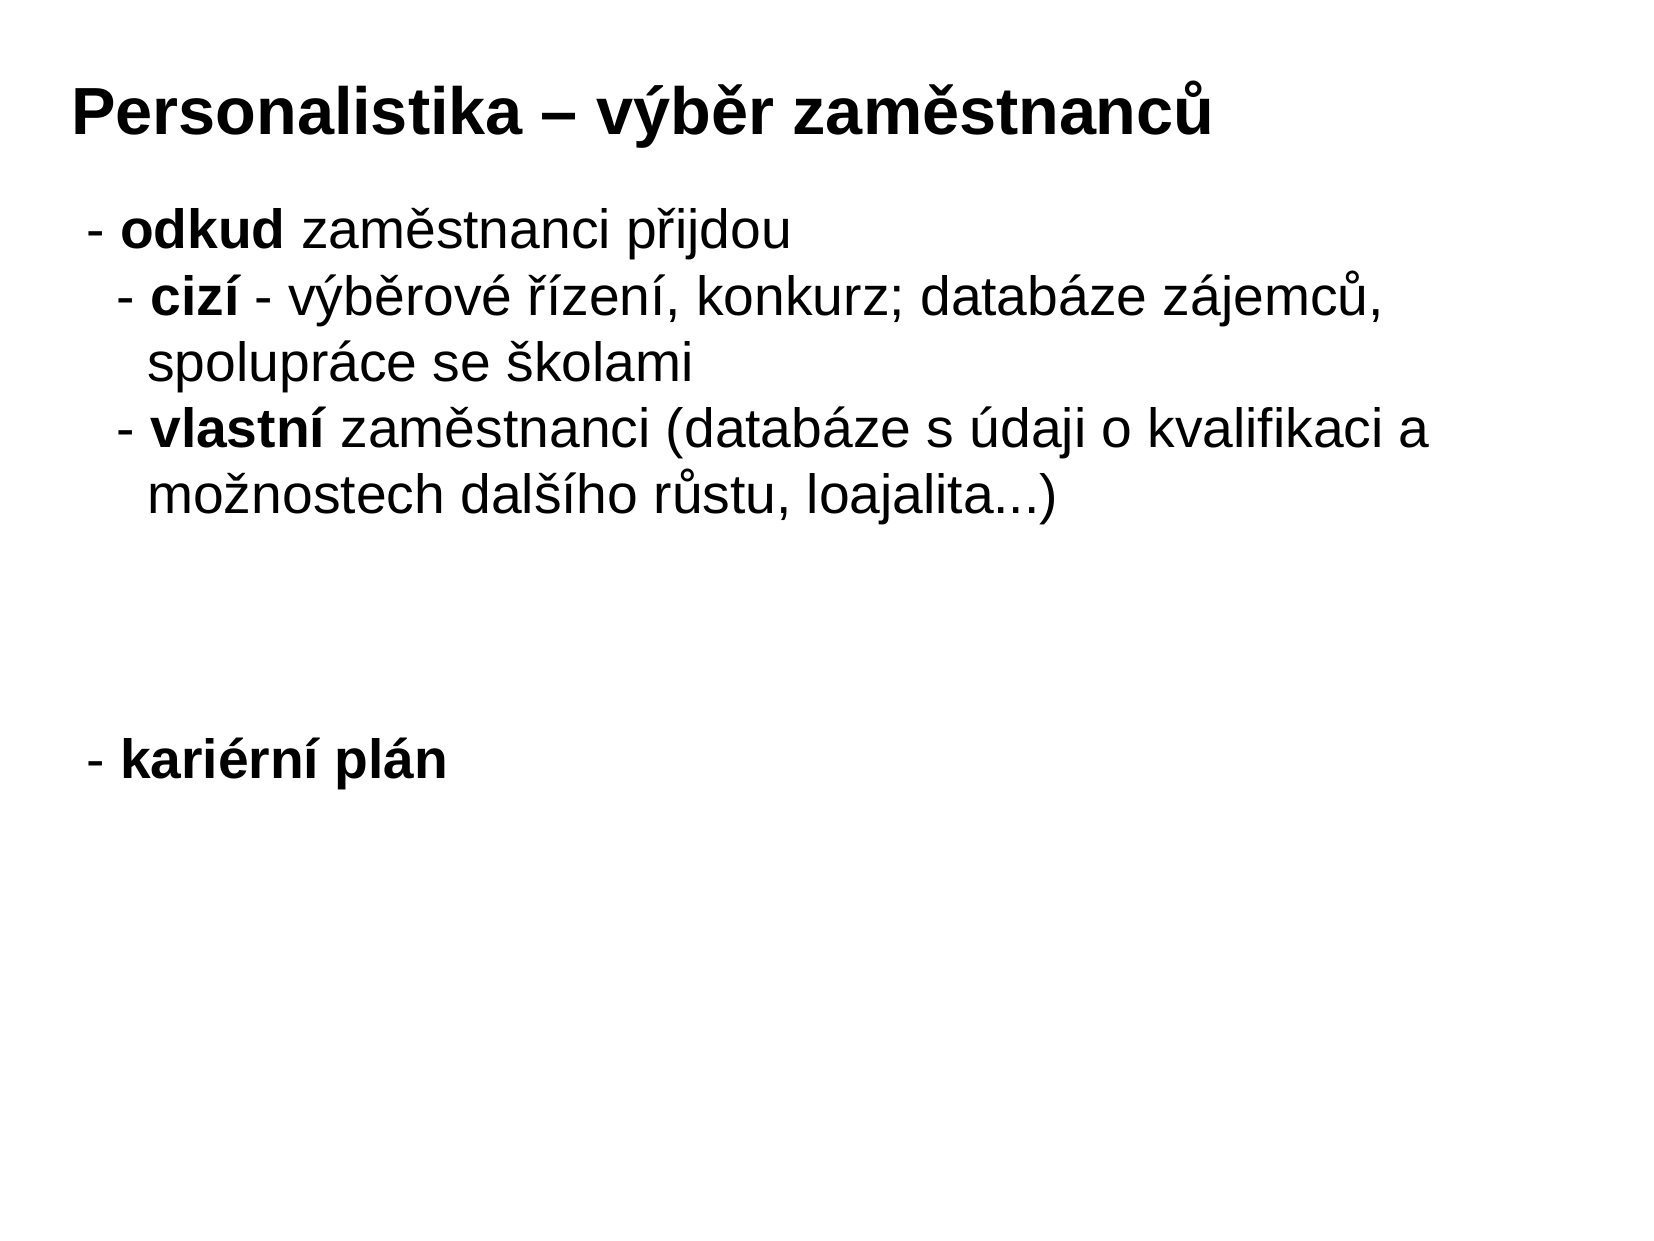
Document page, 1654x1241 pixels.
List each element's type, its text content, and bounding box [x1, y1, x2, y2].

text_box Personalistika – výběr zaměstnanců [56, 60, 1569, 156]
text_box - odkud zaměstnanci přijdou - cizí - výběrové řízení, konkurz; databáze zájemců, spolupráce se školami - vlastní zaměstnanci (databáze s údaji o kvalifikaci a možnostech dalšího růstu, loajalita...) - kariérní plán [71, 185, 1612, 798]
